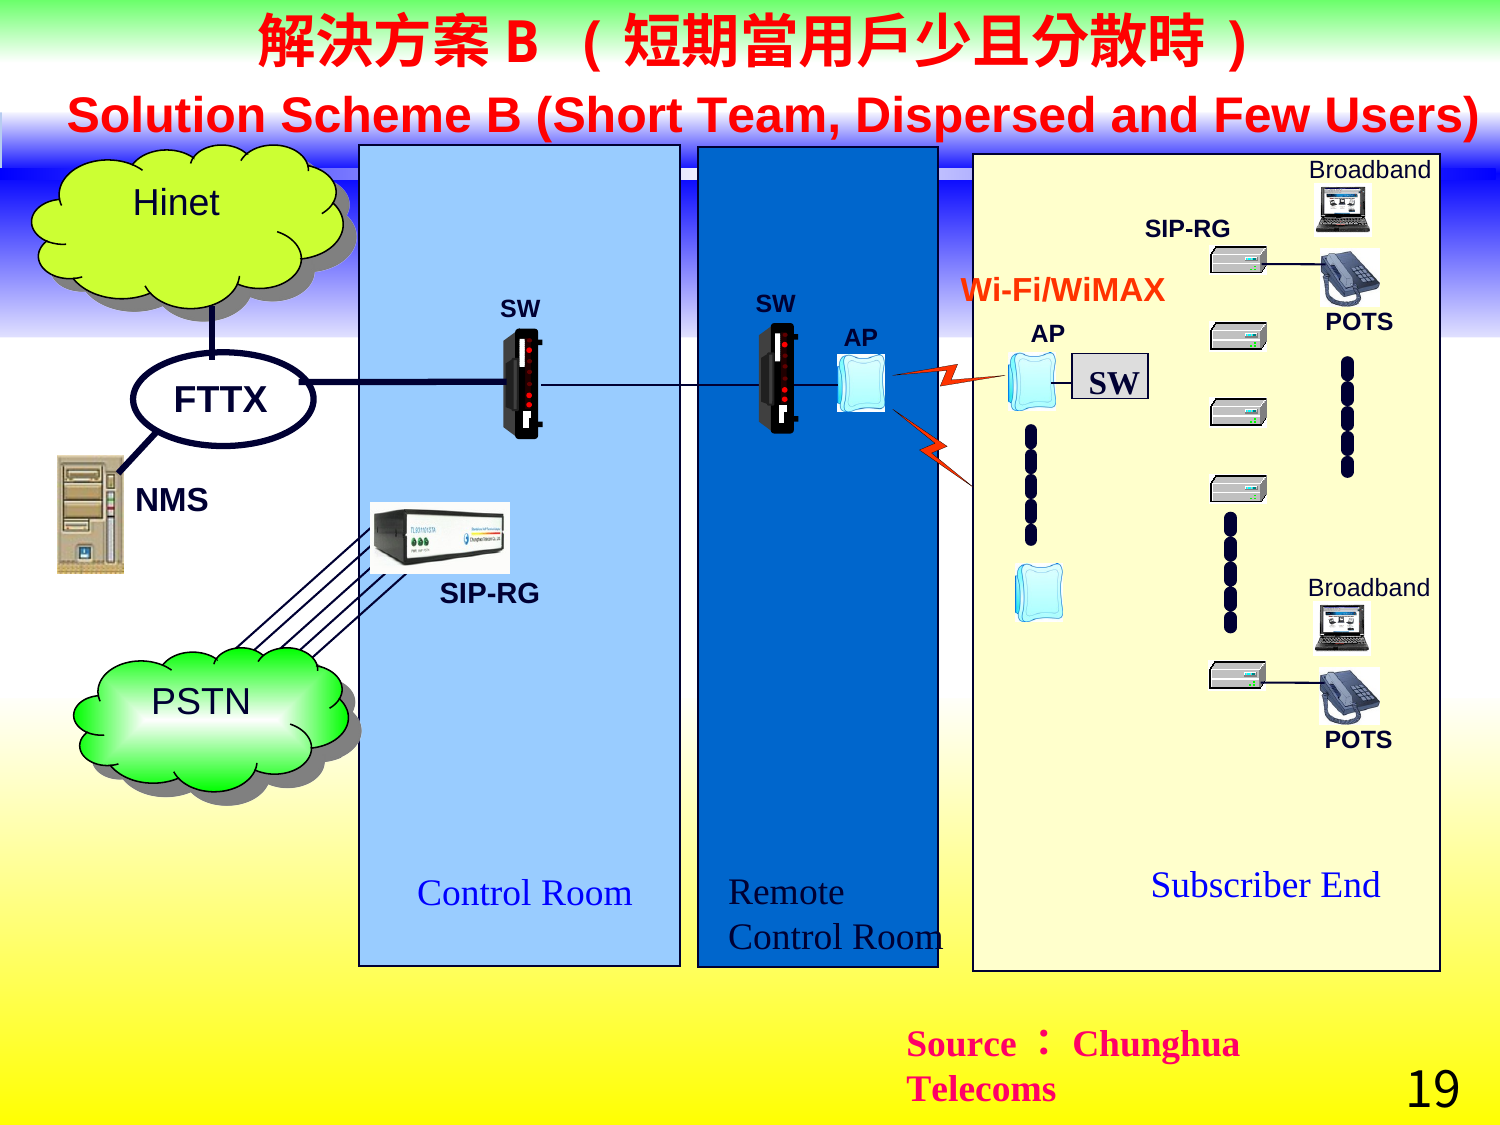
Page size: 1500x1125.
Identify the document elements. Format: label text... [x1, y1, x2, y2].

text_box Broadband [1293, 564, 1446, 640]
picture [1209, 321, 1267, 352]
text_box AP [1003, 316, 1093, 356]
text_box Subscriber End [1135, 852, 1397, 958]
text_box Remote Control Room [713, 859, 959, 966]
table_cell C [334, 197, 349, 206]
text_box POTS [1310, 297, 1409, 373]
picture [57, 455, 124, 574]
text_box Source：Chunghua Telecoms [891, 1011, 1406, 1117]
picture [1209, 245, 1267, 276]
text_box SIP-RG [1105, 205, 1271, 251]
picture [1313, 640, 1373, 658]
text_box SW [1073, 353, 1156, 409]
picture [1208, 660, 1266, 691]
picture [370, 502, 510, 574]
text_box AP [816, 314, 906, 360]
picture [1209, 474, 1267, 504]
text_box [358, 571, 381, 595]
text_box SIP-RG [395, 567, 585, 618]
picture [1209, 397, 1267, 428]
picture [1314, 222, 1373, 239]
text_box Control Room [402, 859, 649, 921]
picture [1320, 248, 1380, 307]
text_box PSTN [73, 647, 349, 792]
text_box Hinet [31, 145, 344, 309]
text_box Wi-Fi/WiMAX [918, 260, 1208, 316]
picture [837, 360, 885, 412]
title 實施語音及數據通信普及服務 具體績效- 個案3 [302, 252, 358, 263]
text_box Taiwan [339, 231, 356, 240]
picture [1319, 667, 1380, 725]
text_box NMS [120, 470, 333, 527]
text_box [358, 531, 370, 555]
text_box [358, 574, 395, 614]
text_box [698, 161, 1441, 972]
picture [1015, 563, 1063, 622]
text_box [358, 549, 370, 576]
picture [1008, 356, 1056, 411]
text_box Internet [328, 241, 356, 251]
text_box POTS [1309, 716, 1408, 792]
text_box Broadband [1294, 145, 1447, 222]
text_box [358, 161, 680, 966]
text_box SW [693, 279, 859, 325]
text_box FTTX [158, 366, 283, 428]
text_box SW [437, 284, 603, 331]
title 解決方案B (短期當用戶少且分散時) Solution Scheme B (Short Team, Dispersed and Few Users) [6, 0, 1500, 161]
